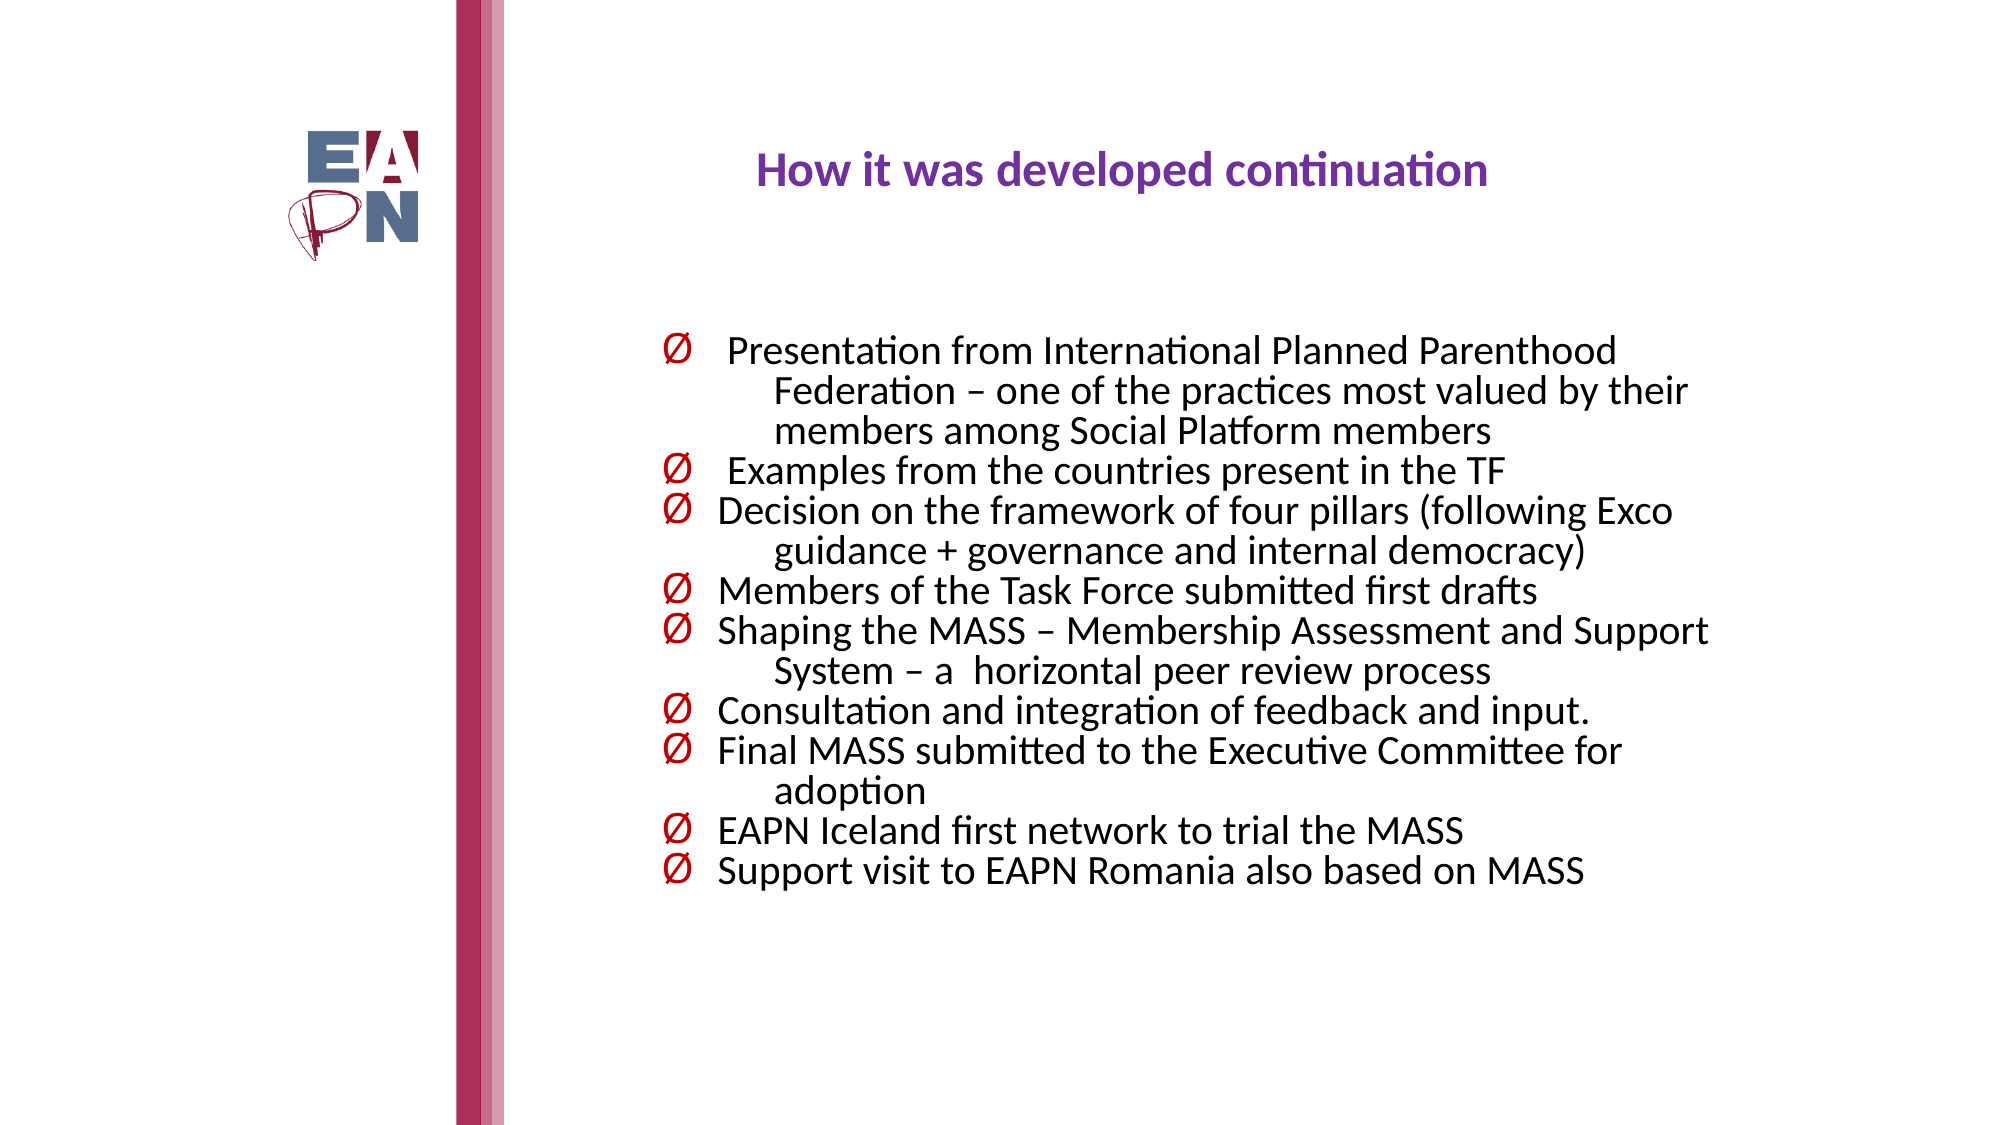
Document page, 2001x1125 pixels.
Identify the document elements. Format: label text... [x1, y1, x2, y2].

text_box [456, 0, 504, 1125]
text_box Presentation from International Planned Parenthood Federation – one of the practices most valued by their members among Social Platform members Examples from the countries present in the TF Decision on the framework of four pillars (following Exco guidance + governance and internal democracy) Members of the Task Force submitted first drafts Shaping the MASS – Membership Assessment and Support System – a horizontal peer review process Consultation and integration of feedback and input. Final MASS submitted to the Executive Committee for adoption EAPN Iceland first network to trial the MASS Support visit to EAPN Romania also based on MASS [646, 325, 1750, 1065]
picture [280, 125, 435, 261]
text_box How it was developed continuation [574, 128, 1671, 204]
